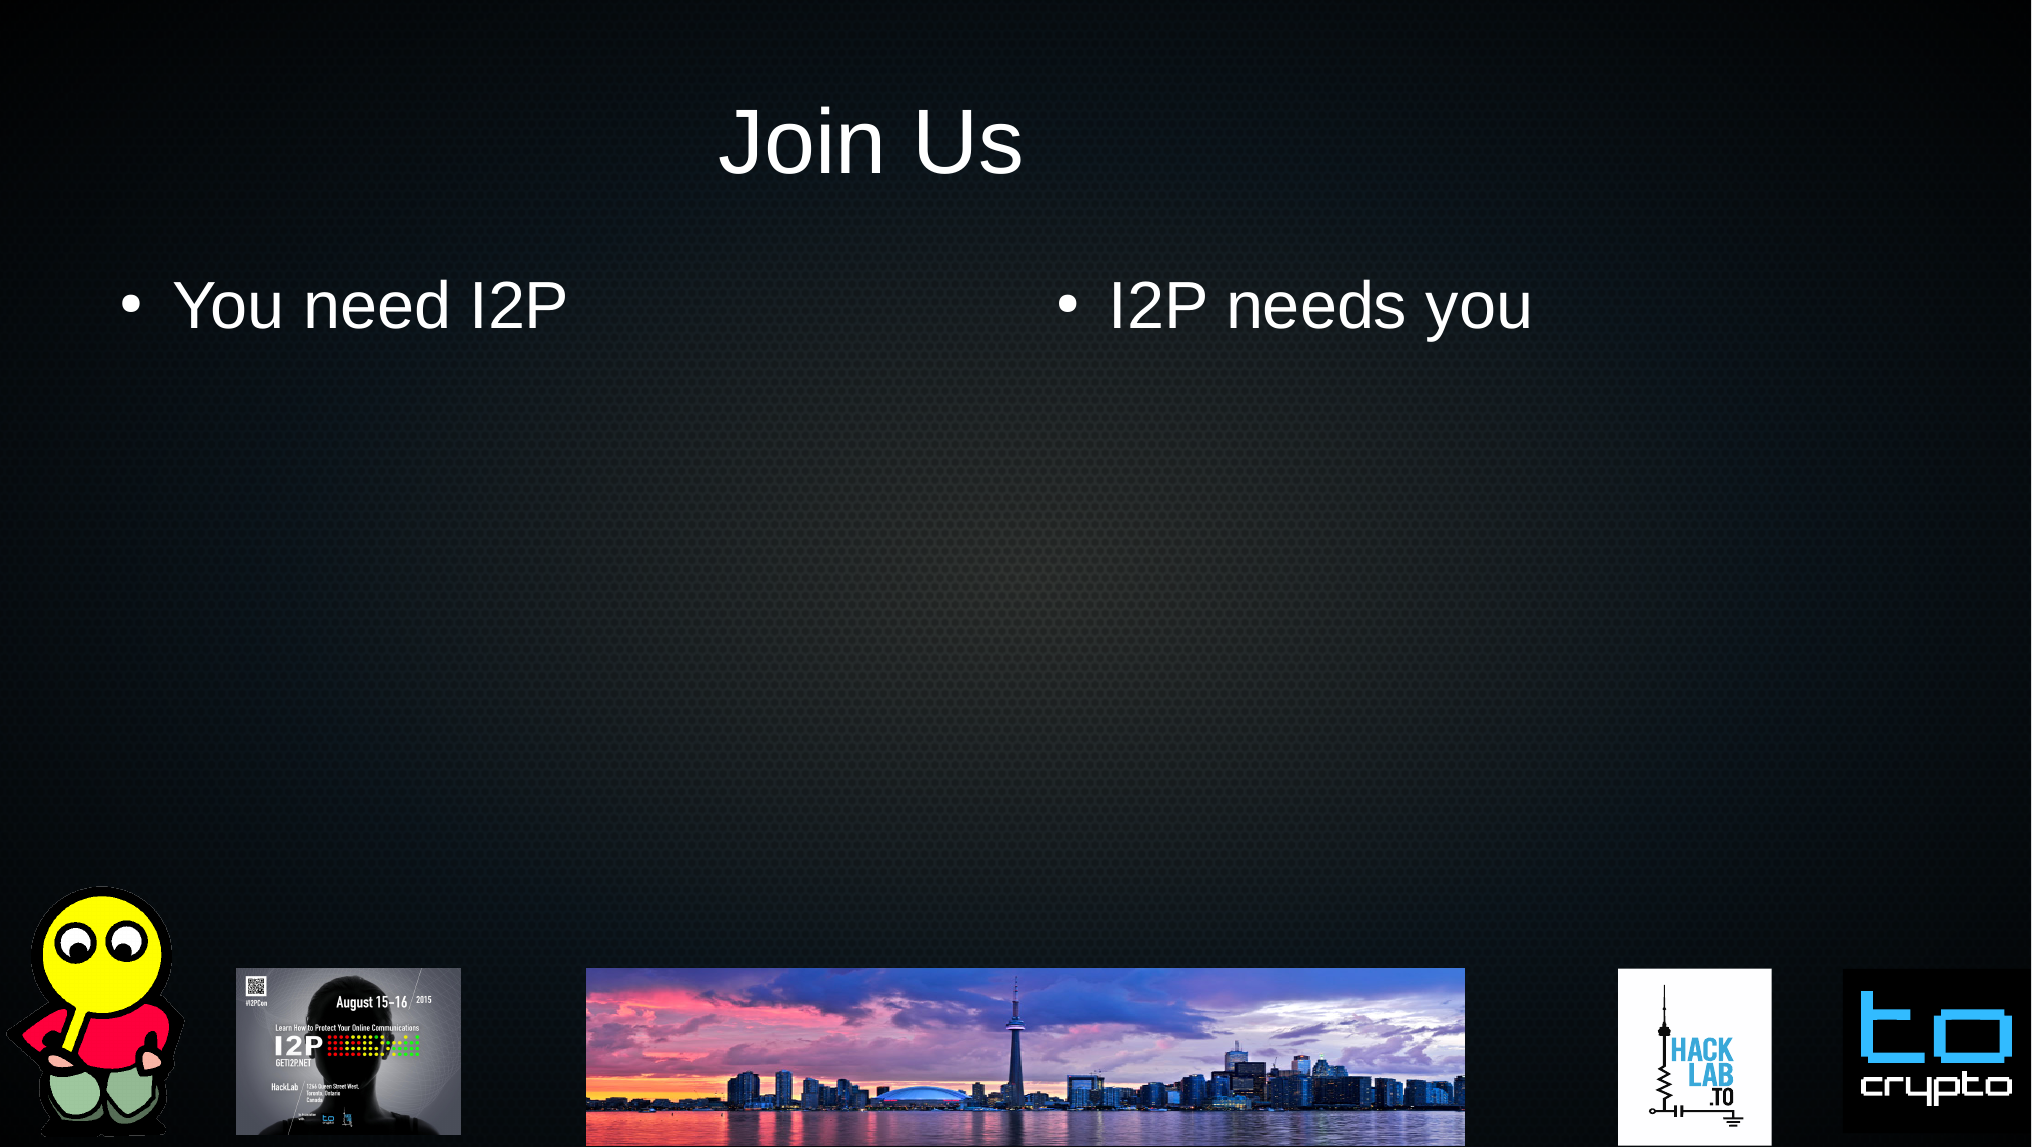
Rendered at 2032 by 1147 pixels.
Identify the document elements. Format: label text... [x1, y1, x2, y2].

title Join Us [101, 45, 1642, 237]
picture [0, 0, 2032, 1147]
list You need I2P [101, 268, 994, 933]
list I2P needs you [1038, 268, 1931, 933]
